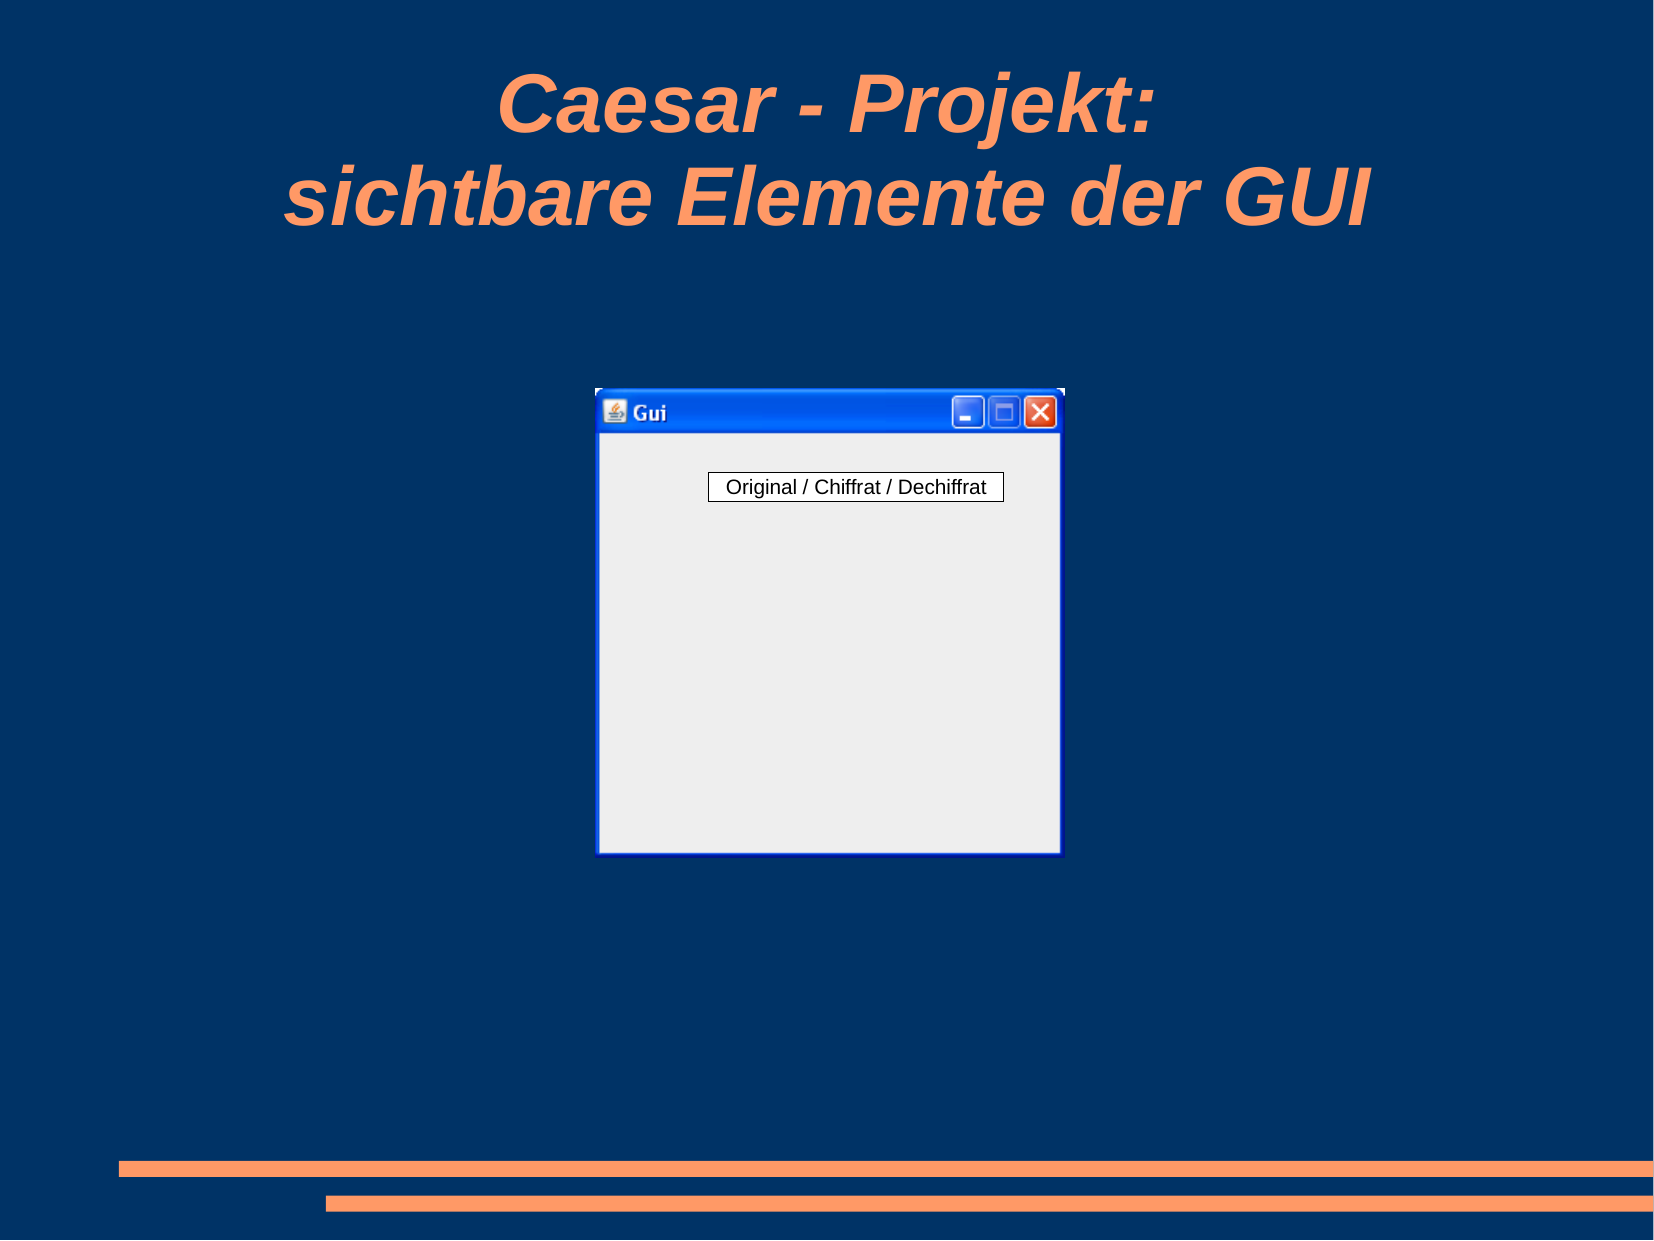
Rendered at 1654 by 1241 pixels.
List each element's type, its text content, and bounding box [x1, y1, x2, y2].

text_box Original / Chiffrat / Dechiffrat [708, 472, 1004, 502]
picture [595, 388, 1065, 858]
title Caesar - Projekt: sichtbare Elemente der GUI [121, 53, 1534, 247]
